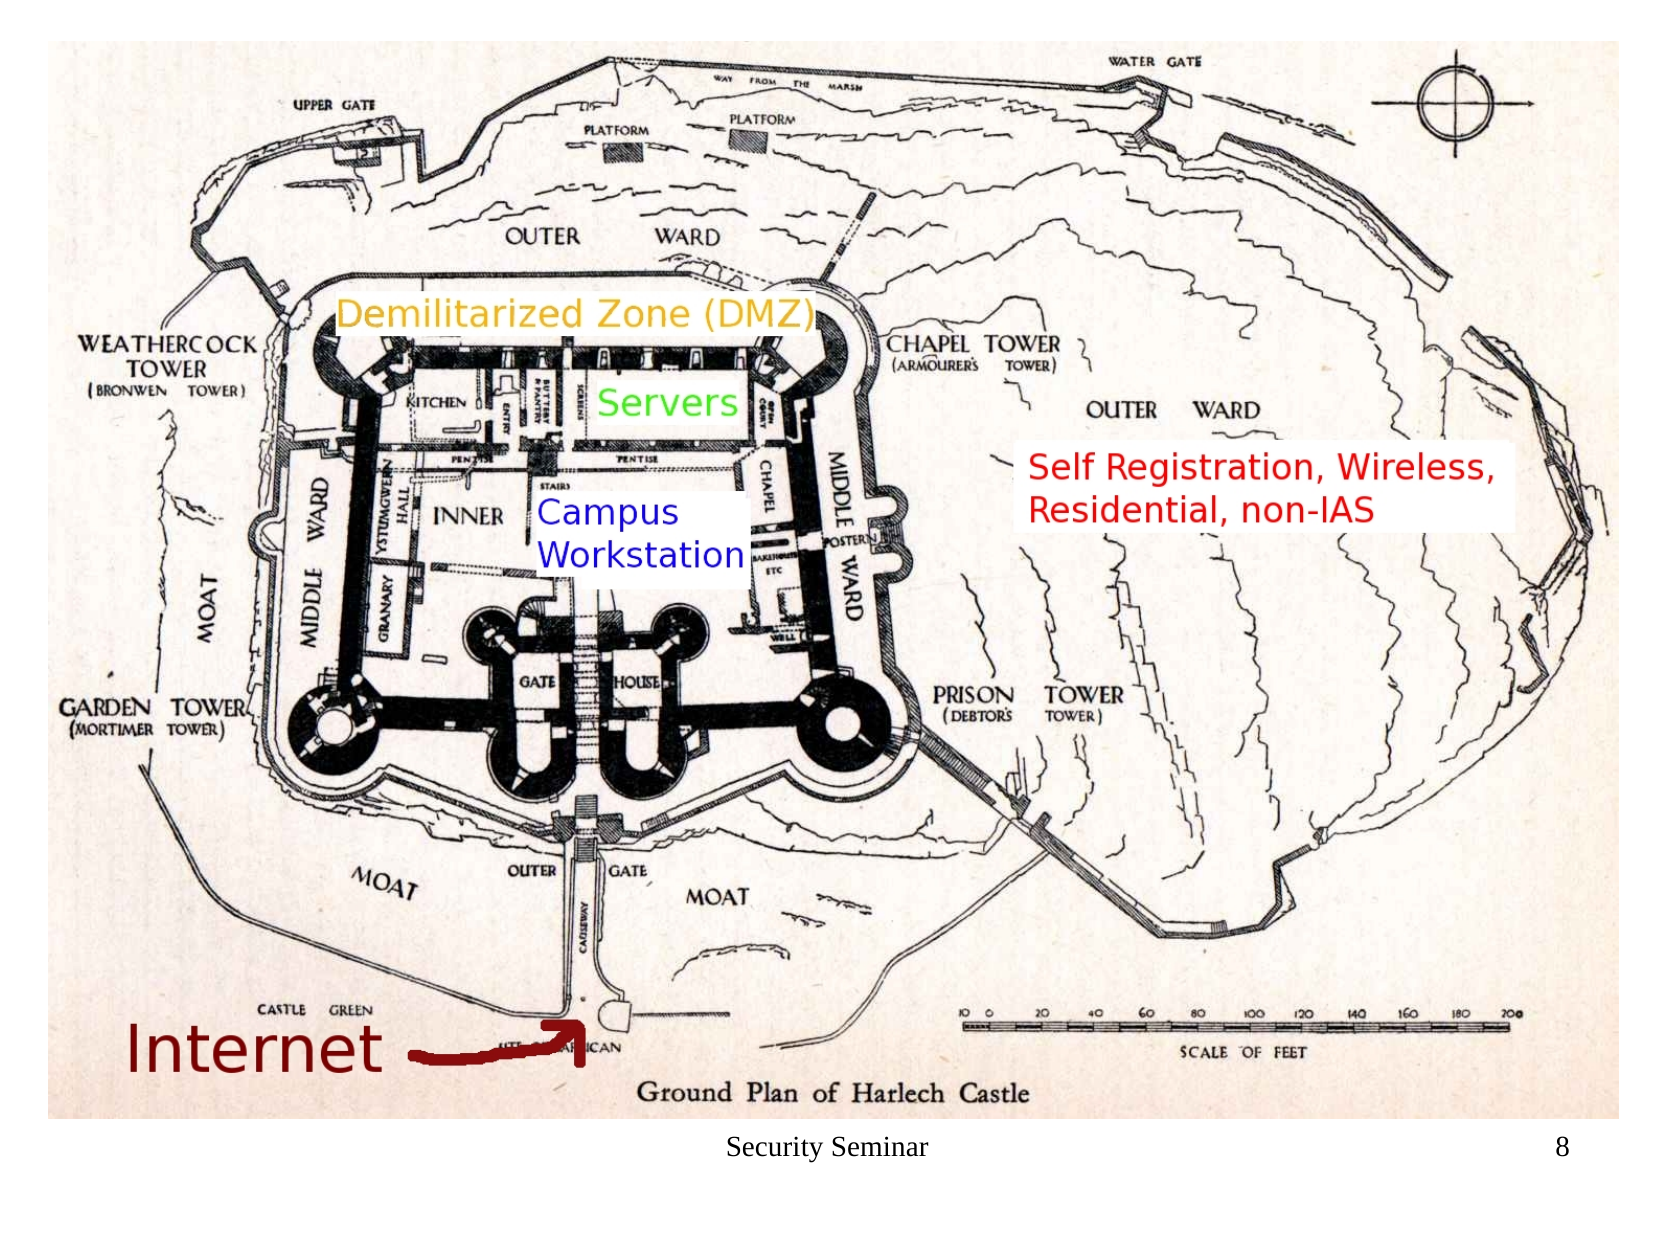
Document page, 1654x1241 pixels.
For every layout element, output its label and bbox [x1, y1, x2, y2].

picture [48, 41, 1619, 1119]
